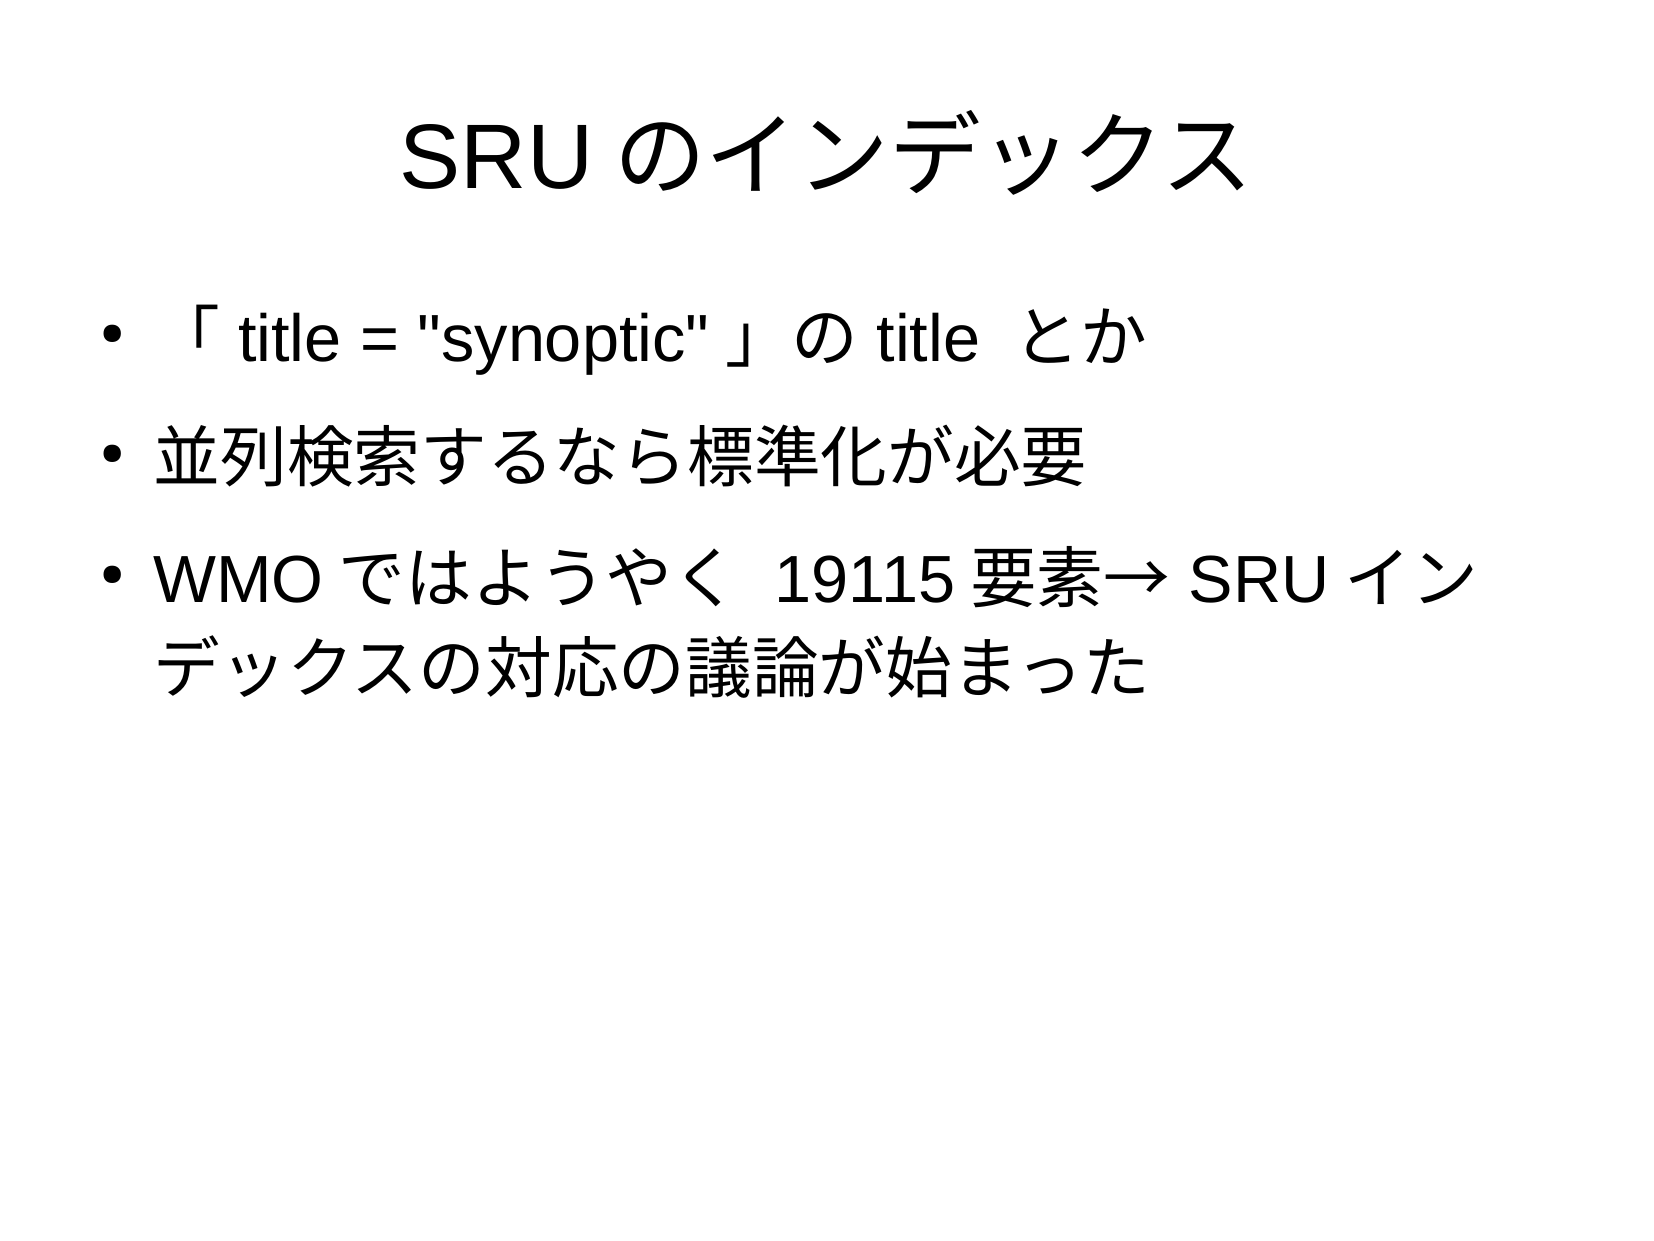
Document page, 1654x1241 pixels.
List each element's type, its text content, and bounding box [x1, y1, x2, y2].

list 「title = "synoptic"」のtitle とか 並列検索するなら標準化が必要 WMOではようやく 19115要素→SRUインデックスの対応の議論が始まった [82, 290, 1571, 1094]
title SRUのインデックス [82, 49, 1571, 257]
